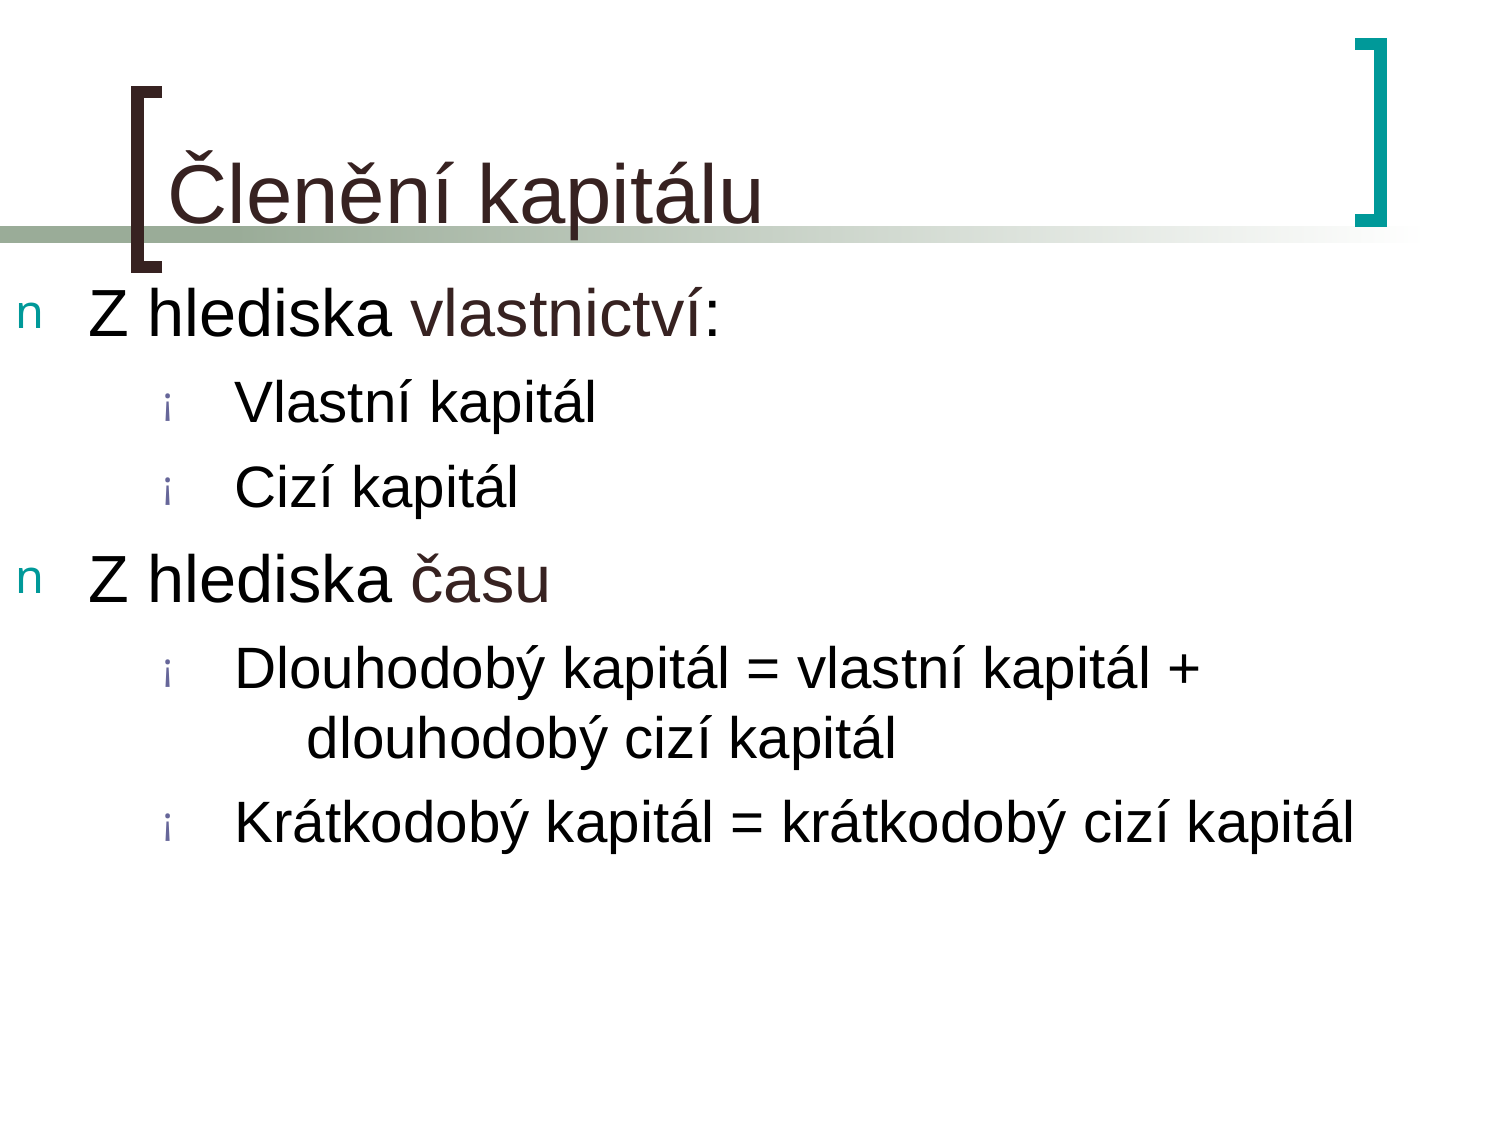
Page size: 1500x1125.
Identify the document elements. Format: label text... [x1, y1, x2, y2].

title Členění kapitálu [152, 15, 1328, 248]
list Z hlediska vlastnictví: Vlastní kapitál Cizí kapitál Z hlediska času Dlouhodobý kapitál = vlastní kapitál + dlouhodobý cizí kapitál Krátkodobý kapitál = krátkodobý cizí kapitál [0, 262, 1500, 1006]
